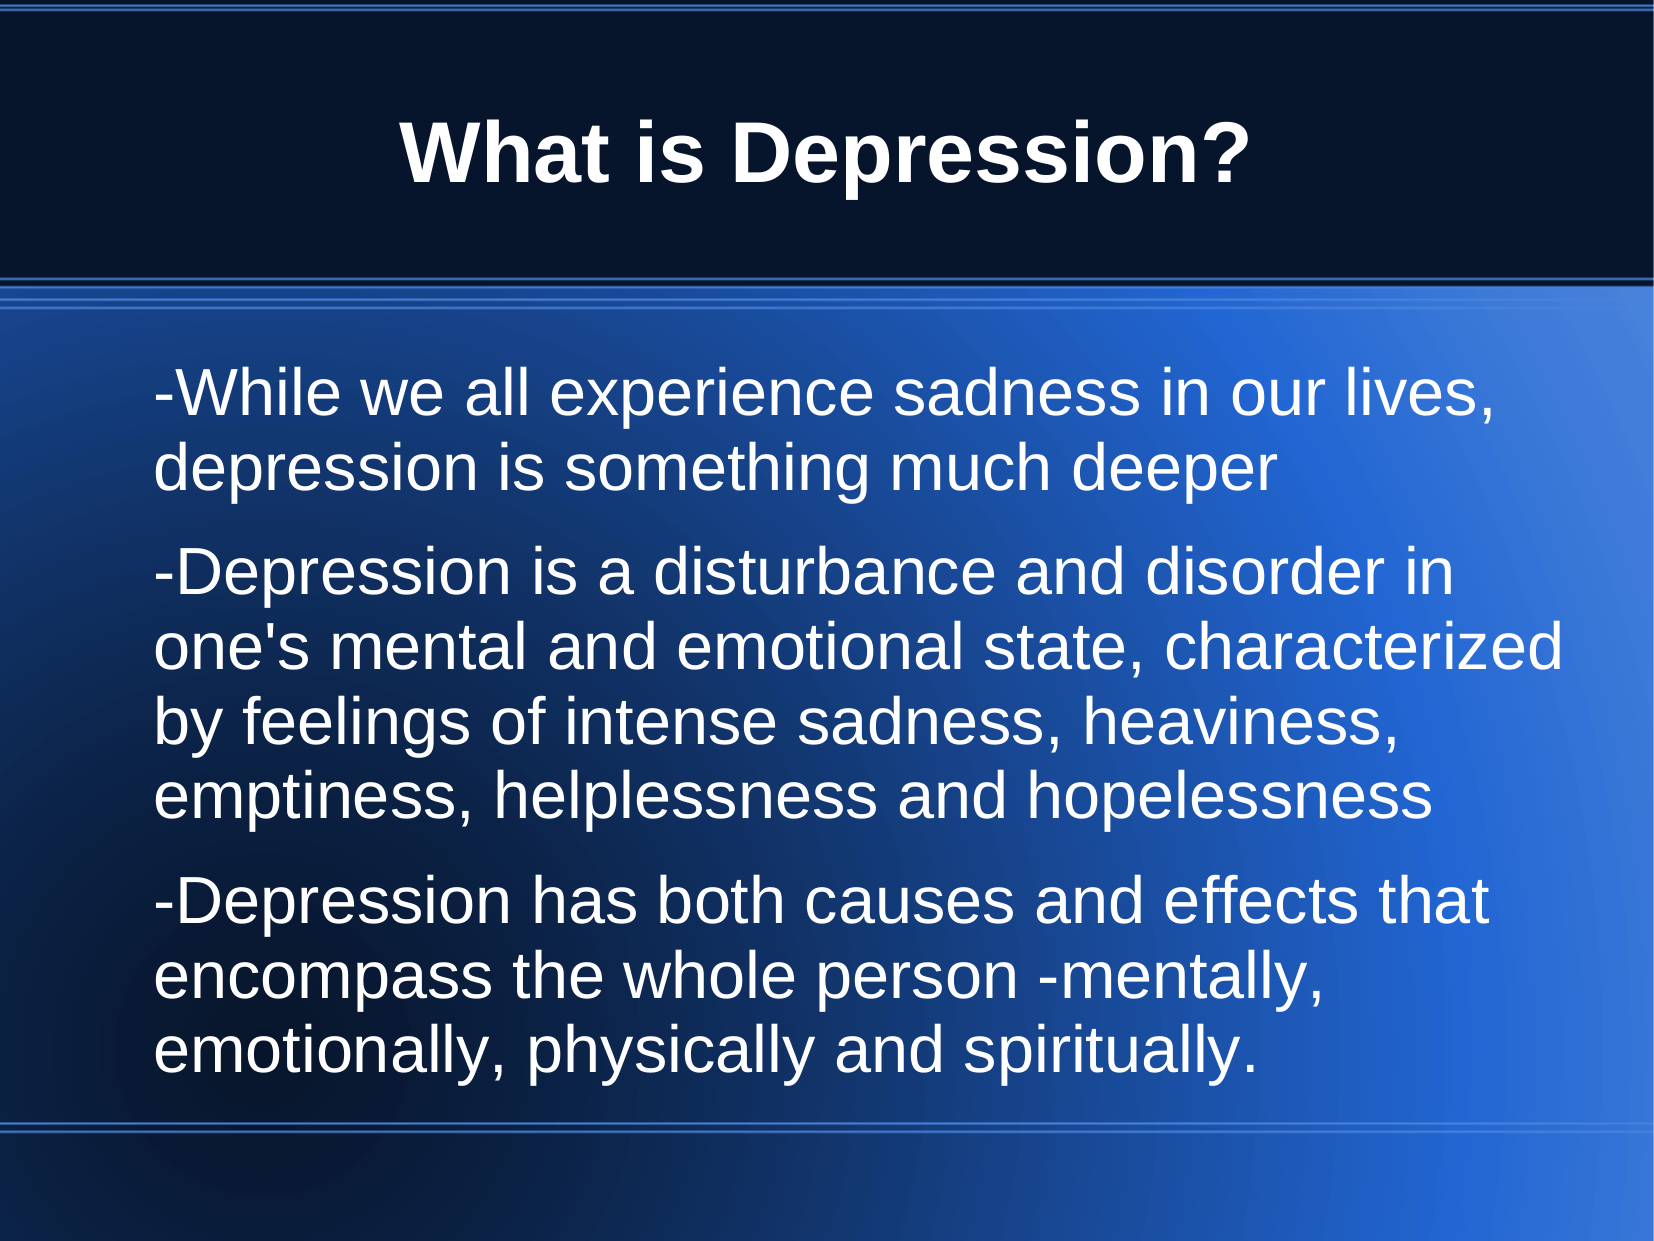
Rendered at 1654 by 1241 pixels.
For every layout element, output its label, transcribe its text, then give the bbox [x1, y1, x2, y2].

list -While we all experience sadness in our lives, depression is something much deeper -Depression is a disturbance and disorder in one's mental and emotional state, characterized by feelings of intense sadness, heaviness, emptiness, helplessness and hopelessness -Depression has both causes and effects that encompass the whole person -mentally, emotionally, physically and spiritually. [82, 355, 1571, 1088]
picture [0, 0, 1654, 1241]
title What is Depression? [82, 49, 1571, 257]
